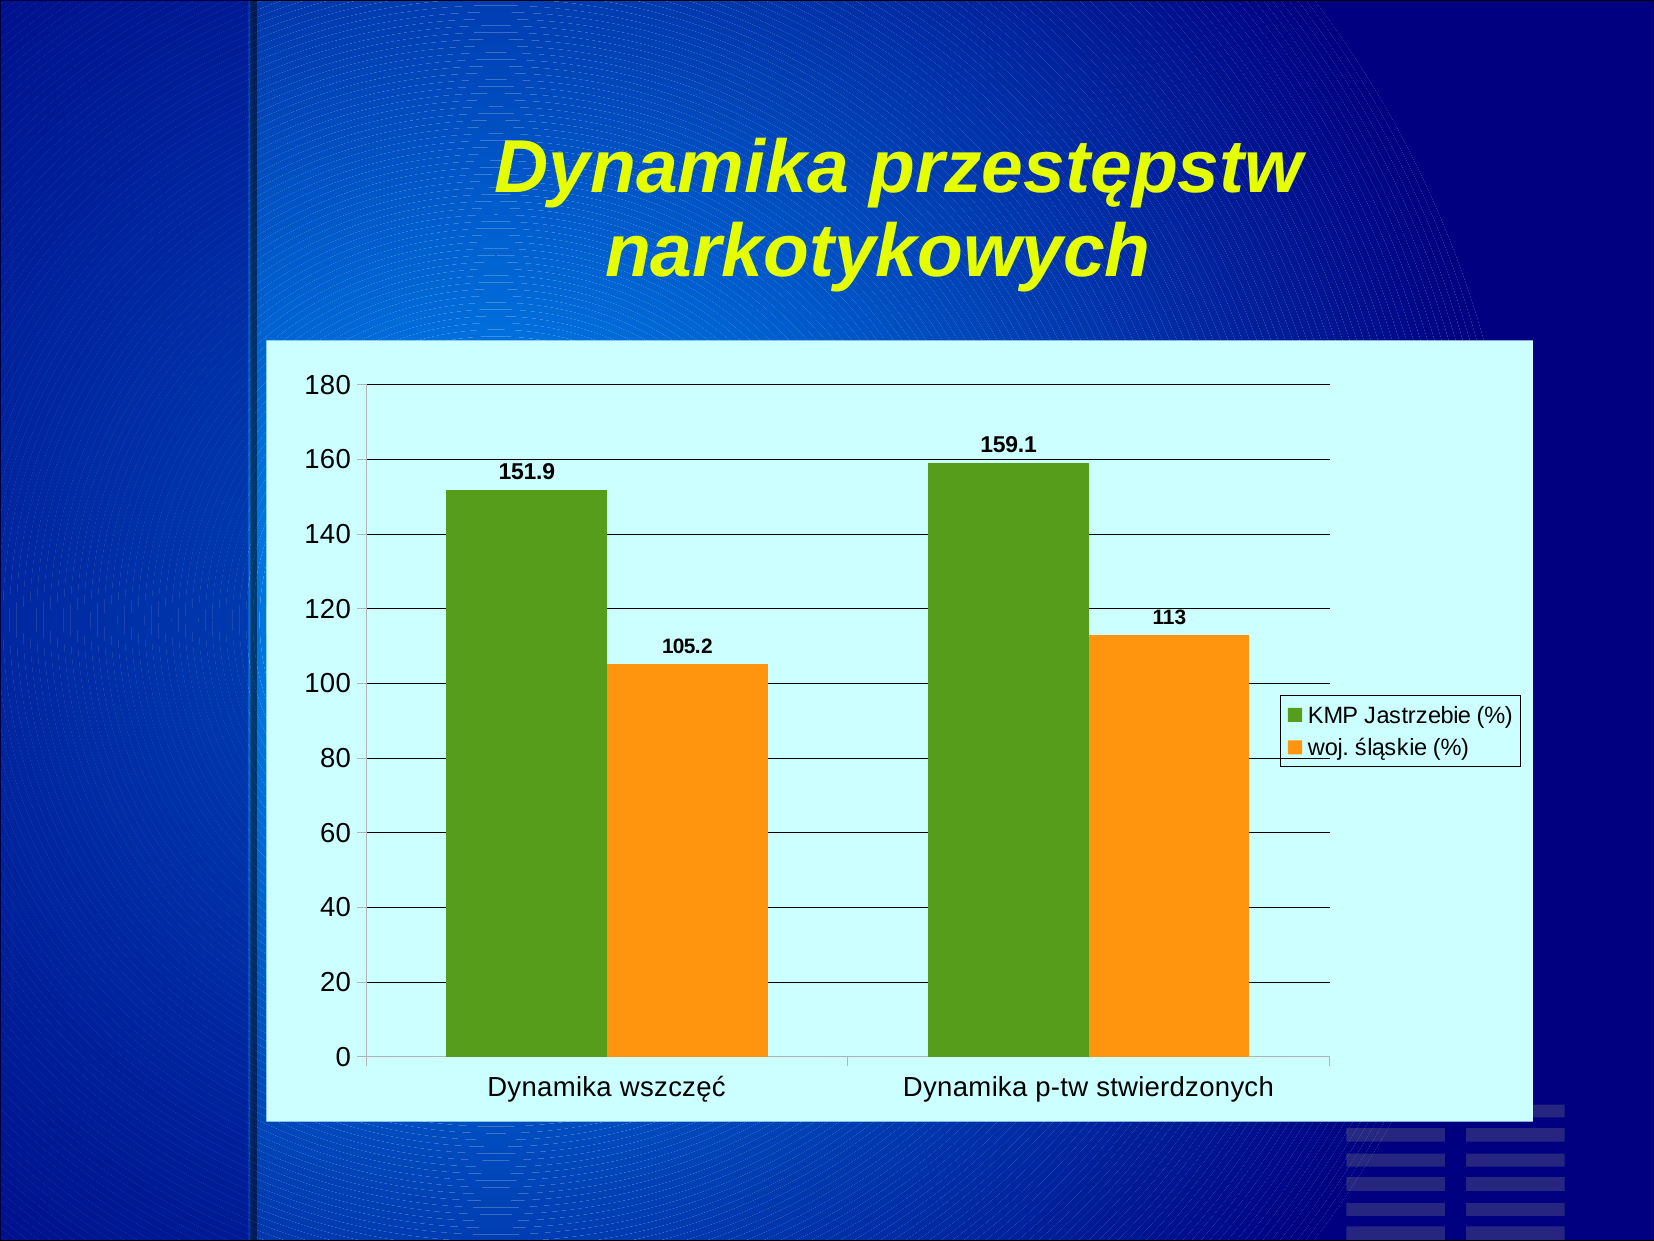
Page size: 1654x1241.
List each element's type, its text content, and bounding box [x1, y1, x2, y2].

chart [266, 340, 1533, 1122]
title Dynamika przestępstw narkotykowych [265, 104, 1533, 313]
